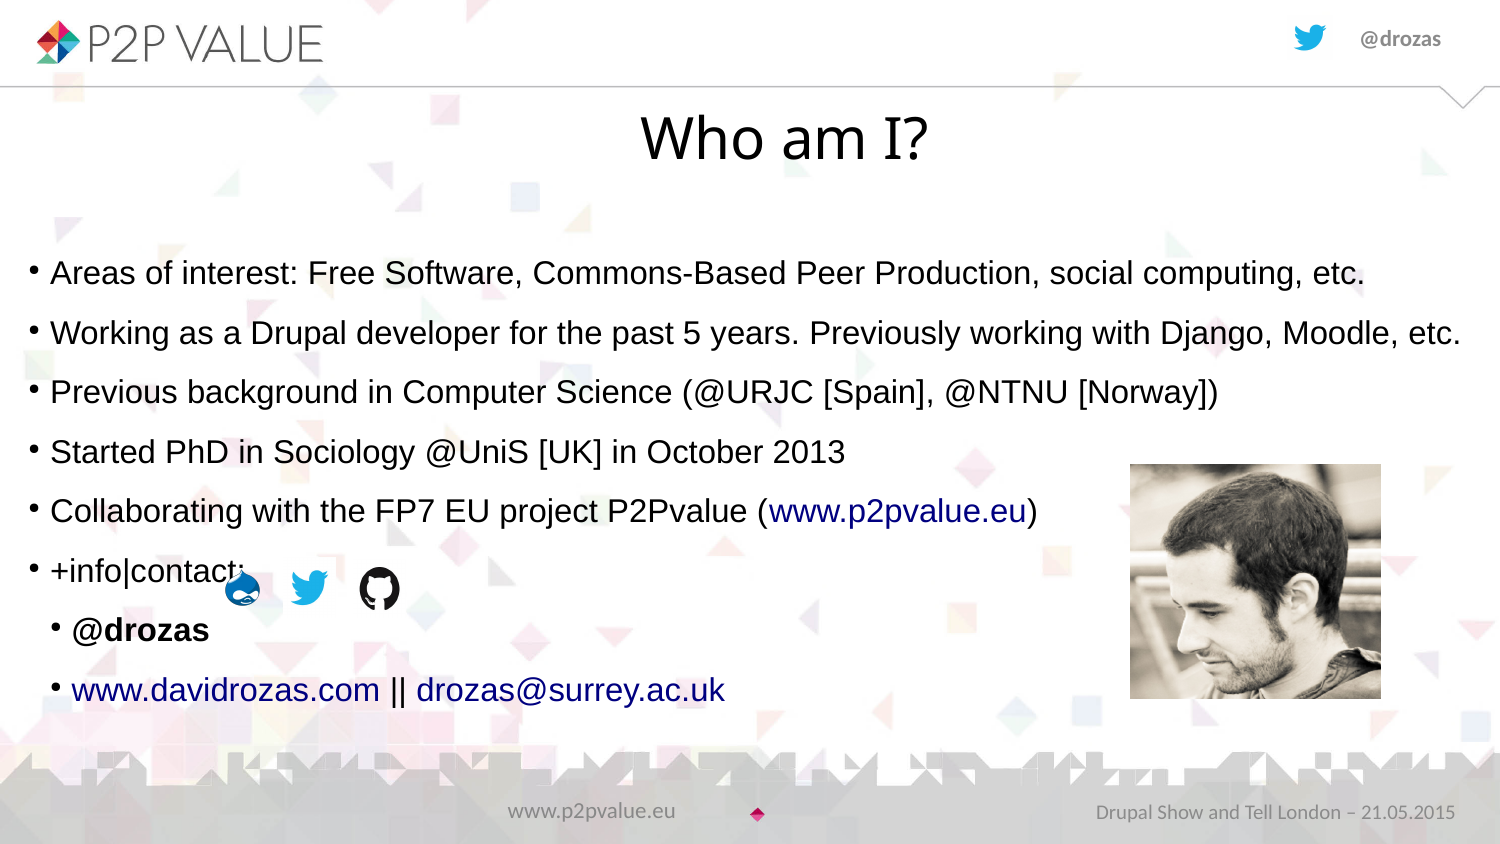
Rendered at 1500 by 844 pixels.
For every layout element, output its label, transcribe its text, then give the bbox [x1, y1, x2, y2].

picture [283, 557, 336, 618]
text_box @drozas [1317, 15, 1456, 61]
picture [1130, 464, 1381, 699]
subtitle Areas of interest: Free Software, Commons-Based Peer Production, social computing, etc. Working as a Drupal developer for the past 5 years. Previously working with Django, Moodle, etc. Previous background in Computer Science (@URJC [Spain], @NTNU [Norway]) Started PhD in Sociology @UniS [UK] in October 2013 Collaborating with the FP7 EU project P2Pvalue (www.p2pvalue.eu) +info|contact: @drozas www.davidrozas.com || drozas@surrey.ac.uk [15, 225, 1500, 781]
text_box www.p2pvalue.eu [501, 789, 720, 829]
title Who am I? [324, 92, 1246, 181]
picture [225, 569, 260, 607]
text_box Drupal Show and Tell London – 21.05.2015 [777, 788, 1470, 834]
picture [353, 559, 406, 619]
picture [0, 0, 1500, 844]
